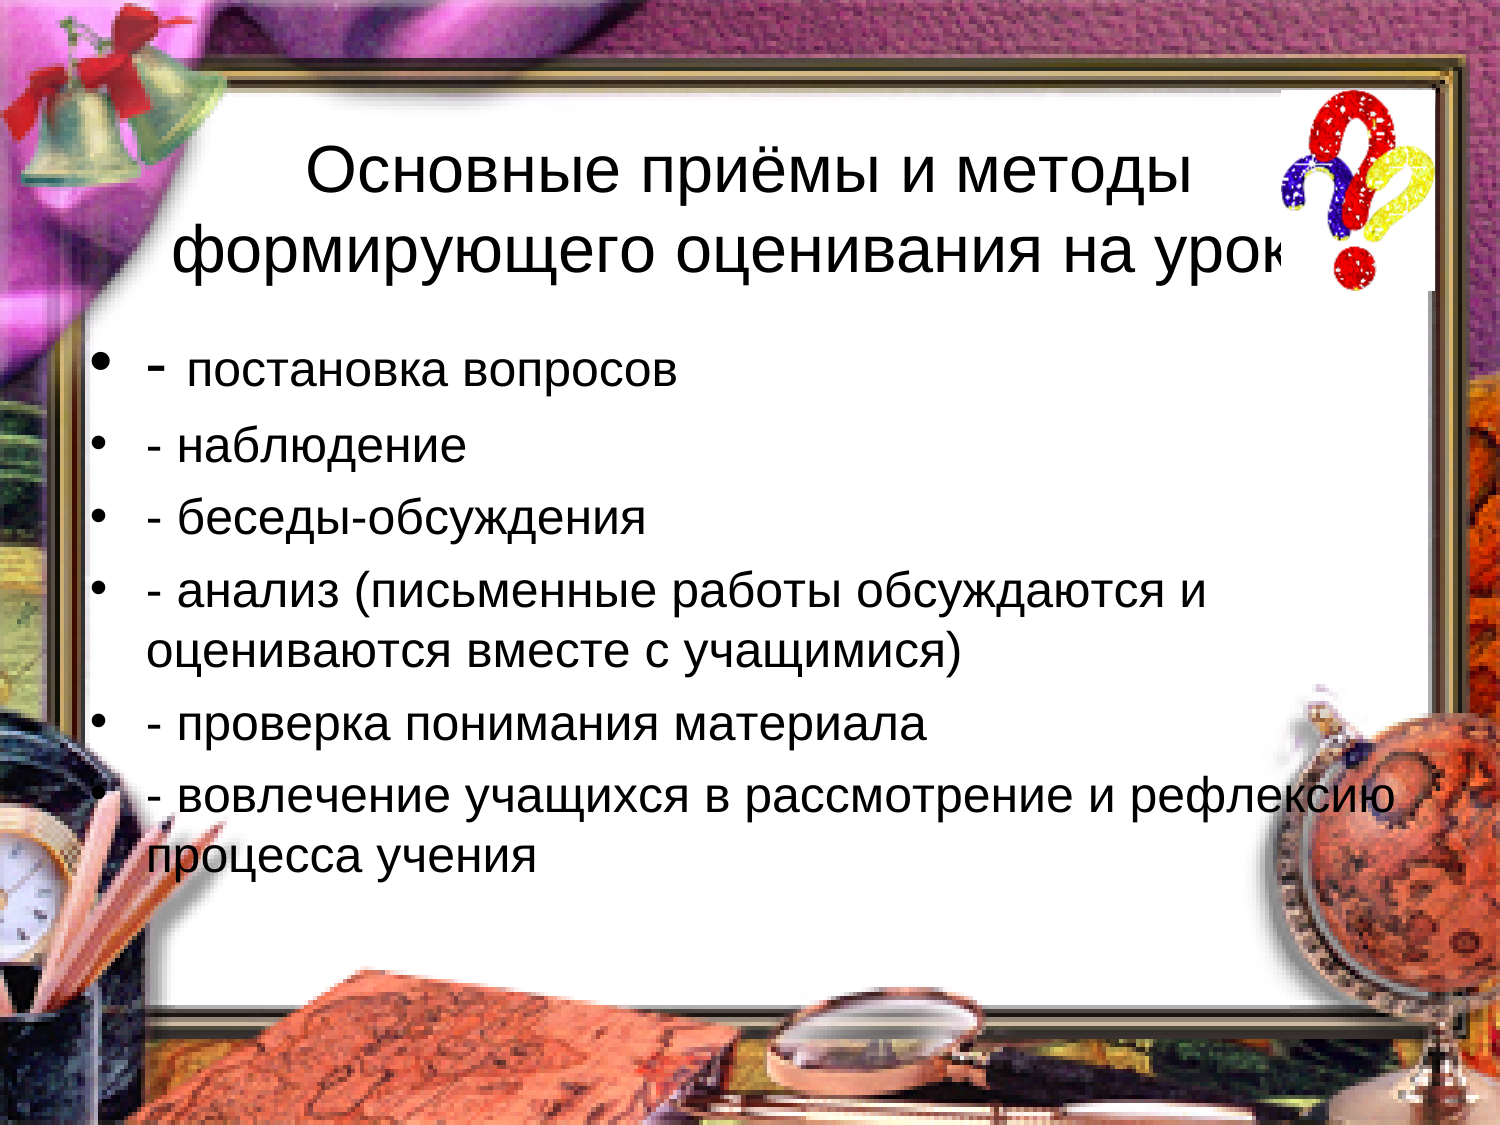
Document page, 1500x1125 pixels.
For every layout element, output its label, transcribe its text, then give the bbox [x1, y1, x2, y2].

picture [0, 0, 1500, 1125]
text_box - постановка вопросов - наблюдение - беседы-обсуждения - анализ (письменные работы обсуждаются и оцениваются вместе с учащимися) - проверка понимания материала - вовлечение учащихся в рассмотрение и рефлексию процесса учения [75, 312, 1426, 1005]
text_box Основные приёмы и методы формирующего оценивания на уроке [75, 99, 1426, 312]
